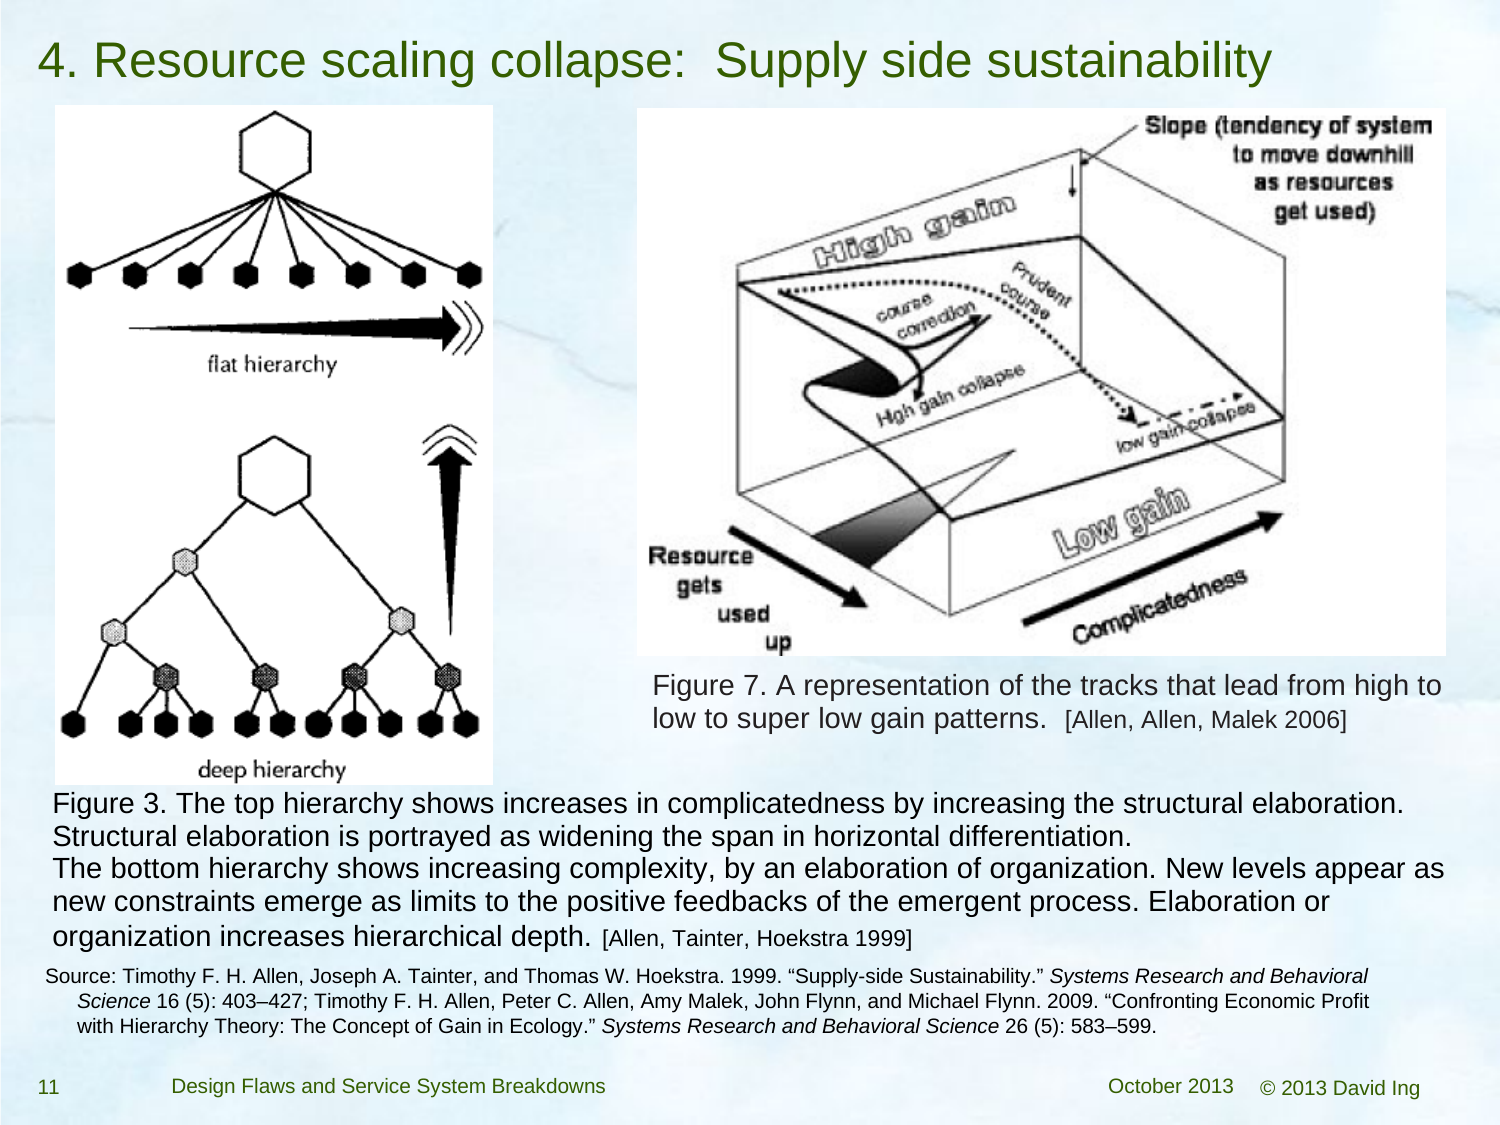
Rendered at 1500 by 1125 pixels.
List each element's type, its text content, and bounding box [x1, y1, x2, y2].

text_box Figure 3. The top hierarchy shows increases in complicatedness by increasing the structural elaboration. Structural elaboration is portrayed as widening the span in horizontal differentiation. The bottom hierarchy shows increasing complexity, by an elaboration of organization. New levels appear as new constraints emerge as limits to the positive feedbacks of the emergent process. Elaboration or organization increases hierarchical depth. [Allen, Tainter, Hoekstra 1999] [37, 779, 1500, 968]
title 4. Resource scaling collapse: Supply side sustainability [37, 37, 1463, 152]
text_box Source: Timothy F. H. Allen, Joseph A. Tainter, and Thomas W. Hoekstra. 1999. “Supply-side Sustainability.” Systems Research and Behavioral Science 16 (5): 403–427; Timothy F. H. Allen, Peter C. Allen, Amy Malek, John Flynn, and Michael Flynn. 2009. “Confronting Economic Profit with Hierarchy Theory: The Concept of Gain in Ecology.” Systems Research and Behavioral Science 26 (5): 583–599. - [30, 955, 1427, 1070]
picture [0, 0, 1500, 1125]
text_box Figure 7. A representation of the tracks that lead from high to low to super low gain patterns. [Allen, Allen, Malek 2006] [637, 661, 1463, 784]
